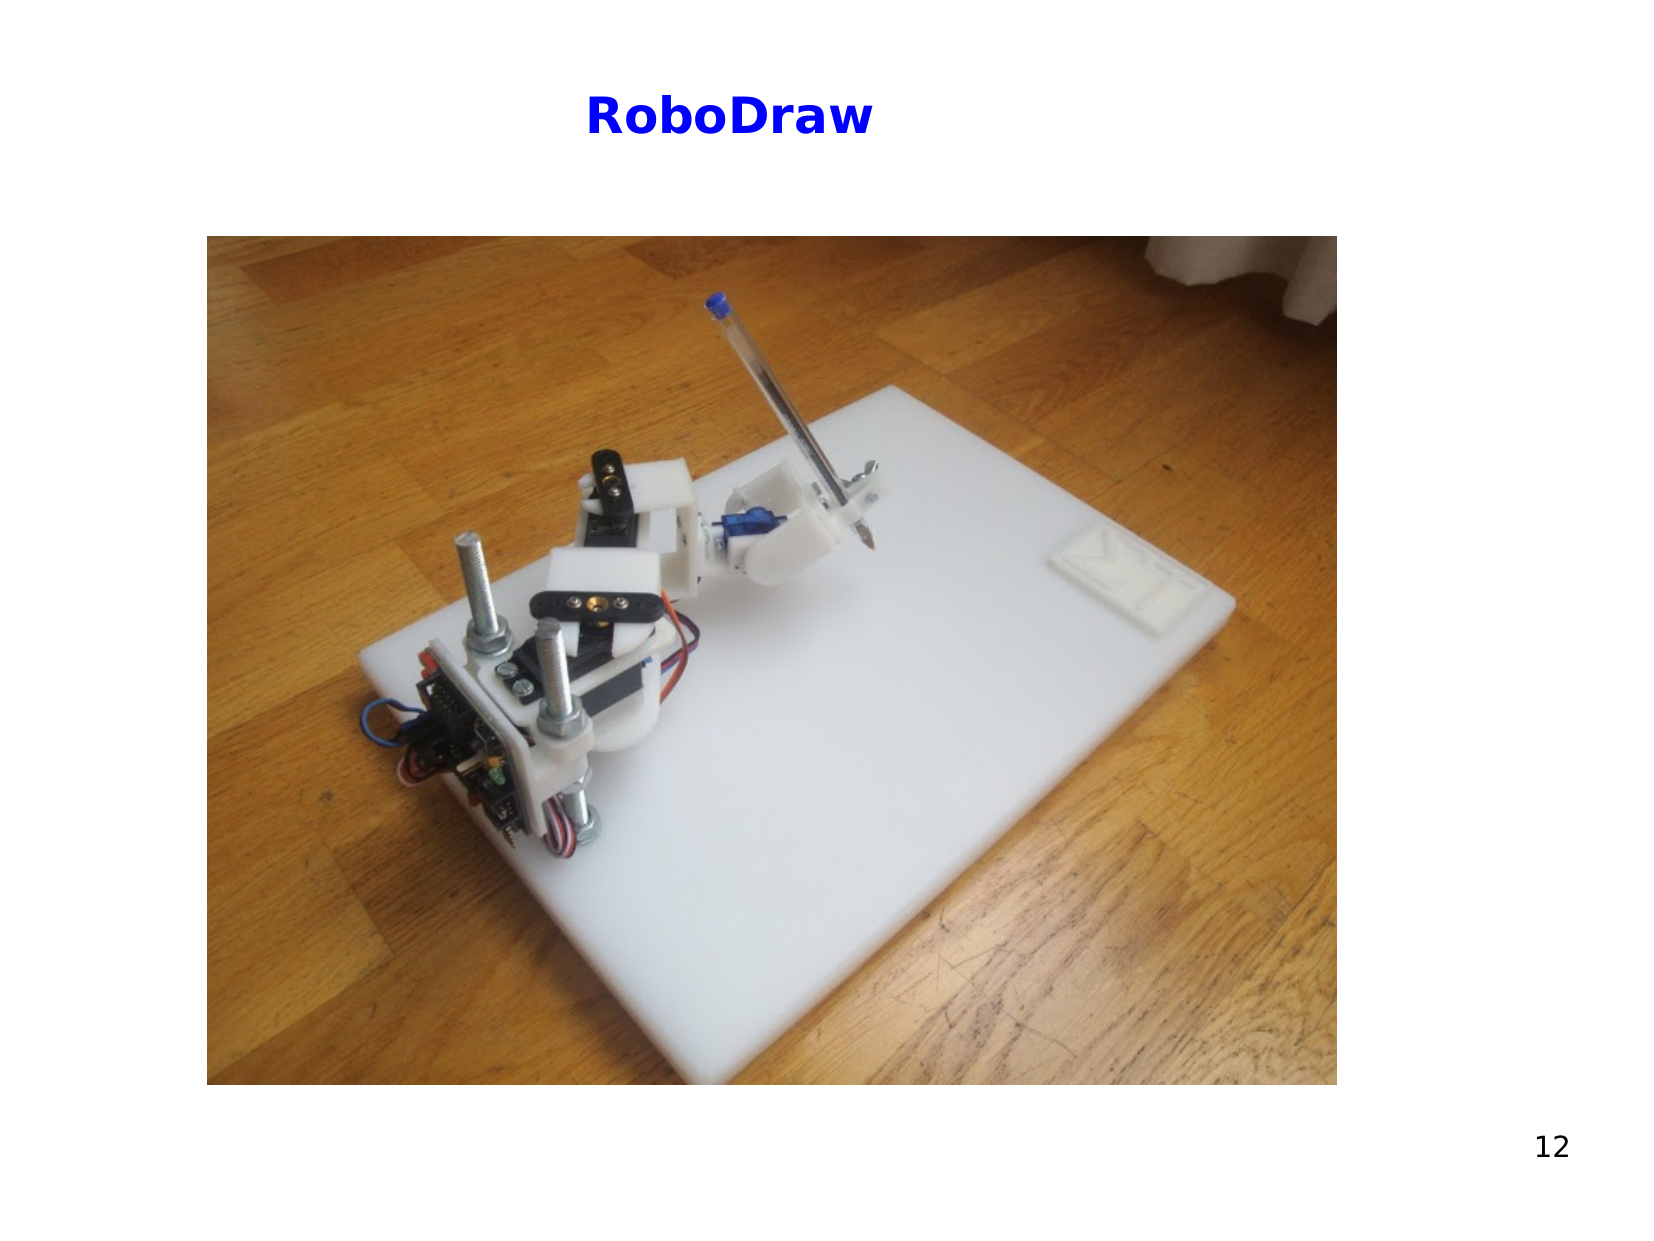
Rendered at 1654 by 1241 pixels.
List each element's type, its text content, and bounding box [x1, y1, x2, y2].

text_box RoboDraw [570, 80, 933, 154]
picture [207, 236, 1337, 1085]
